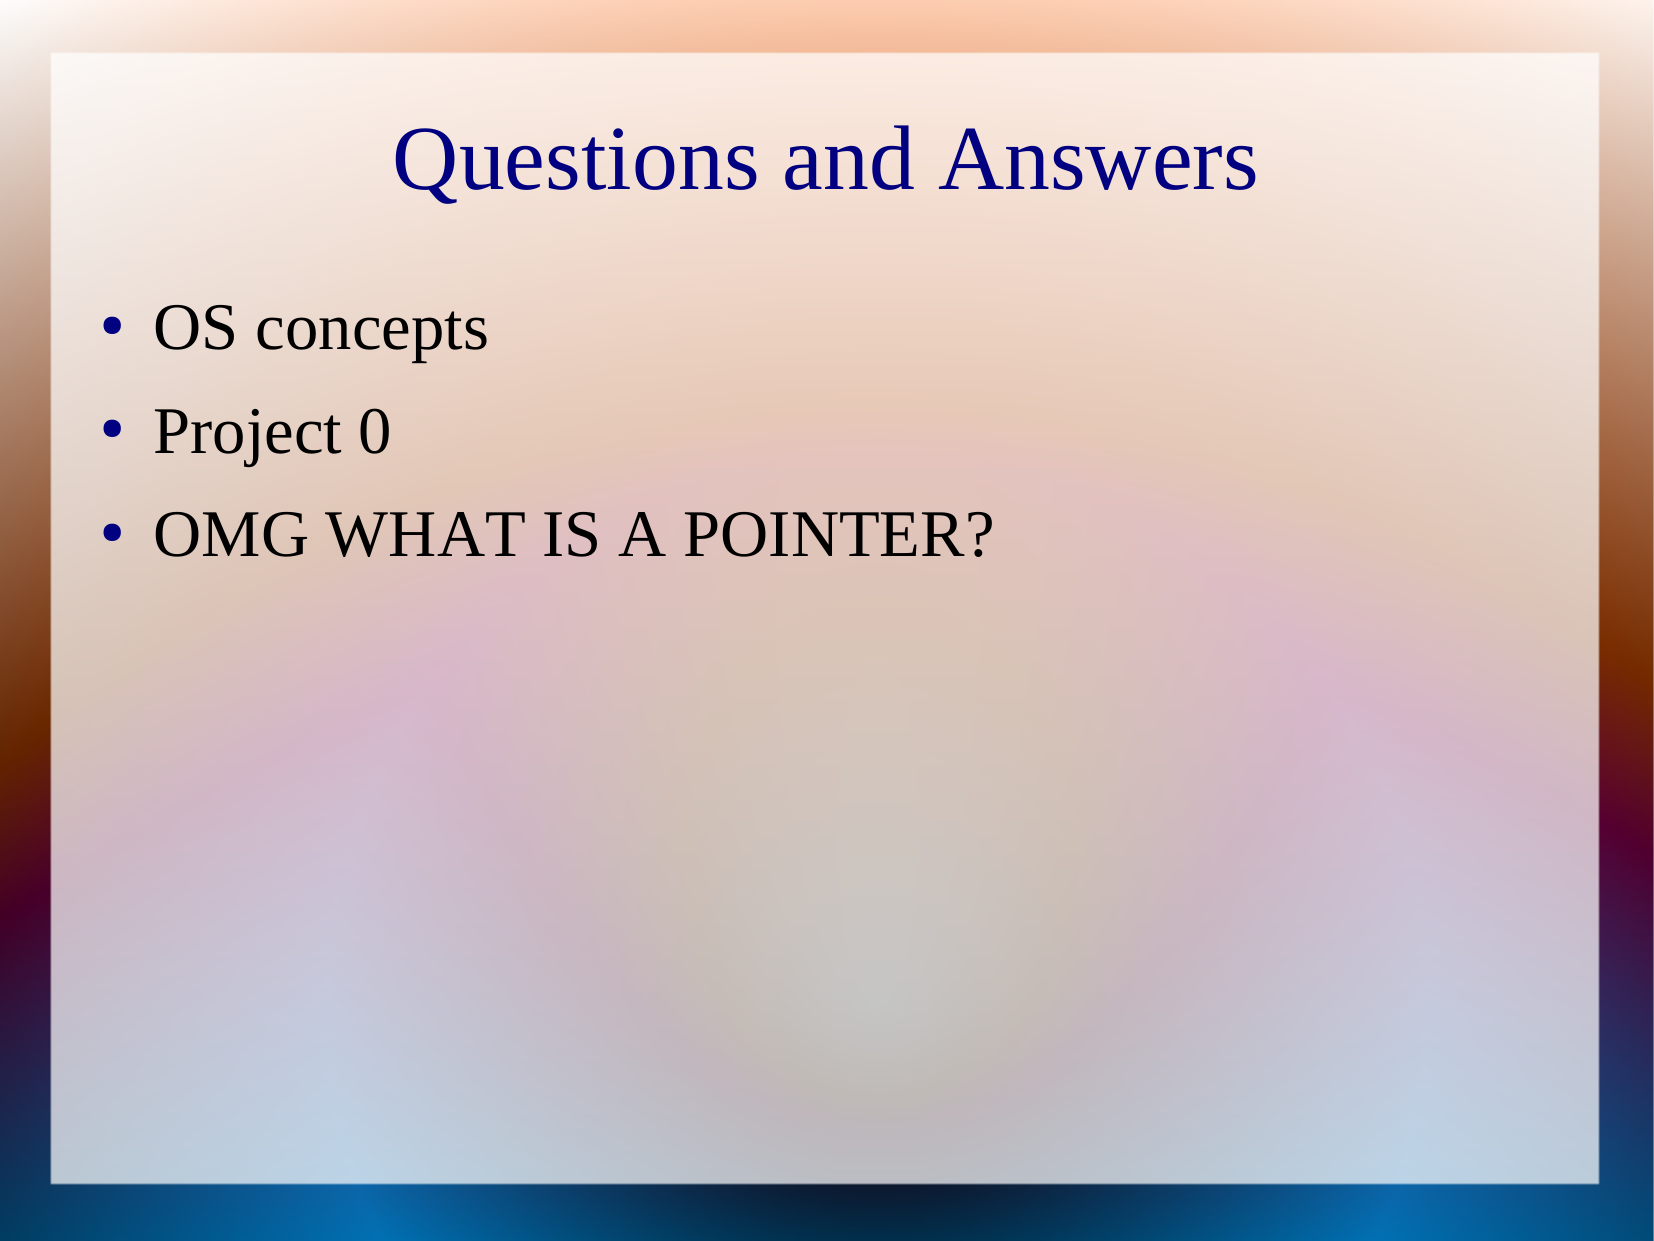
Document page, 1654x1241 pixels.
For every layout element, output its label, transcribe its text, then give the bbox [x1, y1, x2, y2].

picture [0, 0, 1654, 1241]
title Questions and Answers [82, 62, 1571, 256]
list OS concepts Project 0 OMG WHAT IS A POINTER? [82, 290, 1571, 1019]
